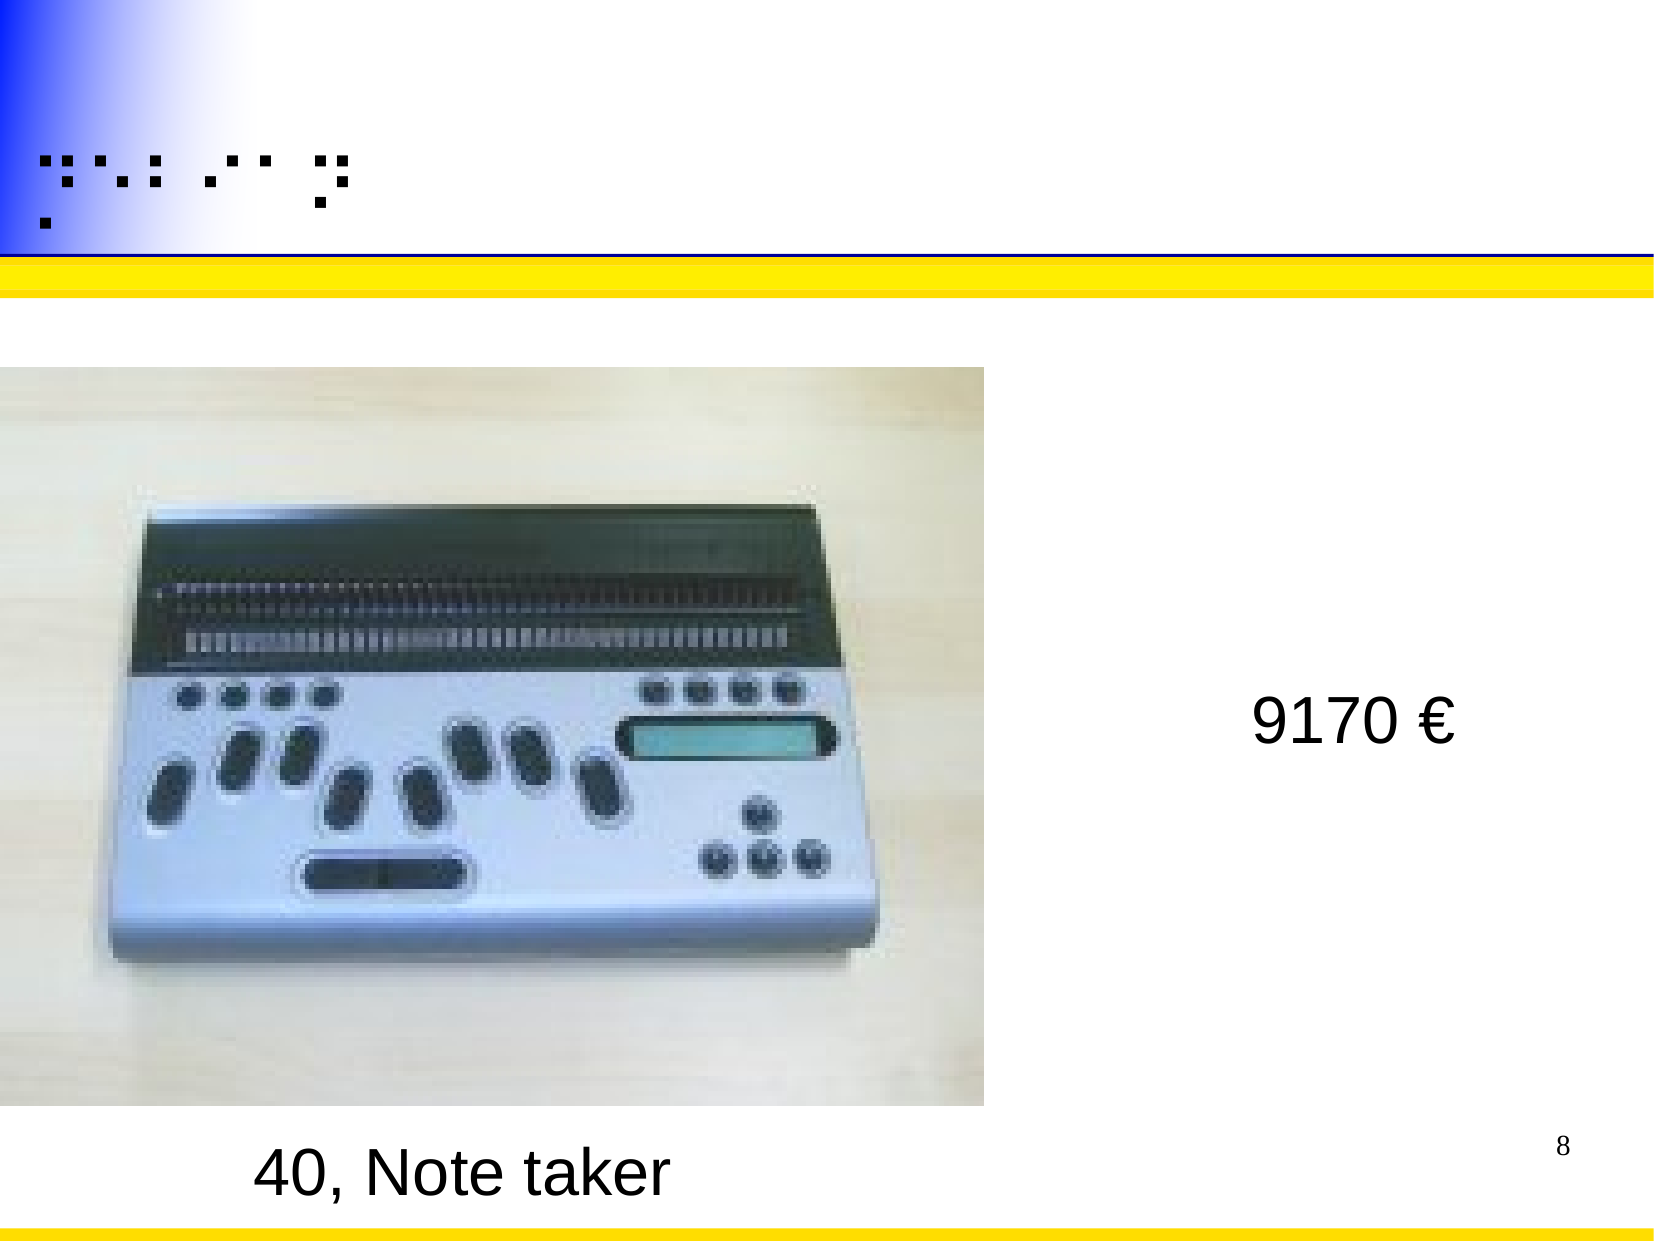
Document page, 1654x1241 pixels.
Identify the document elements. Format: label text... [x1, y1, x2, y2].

text_box 40, Note taker [239, 1127, 1040, 1218]
text_box 9170 € [1237, 676, 1654, 766]
picture [0, 367, 984, 1106]
